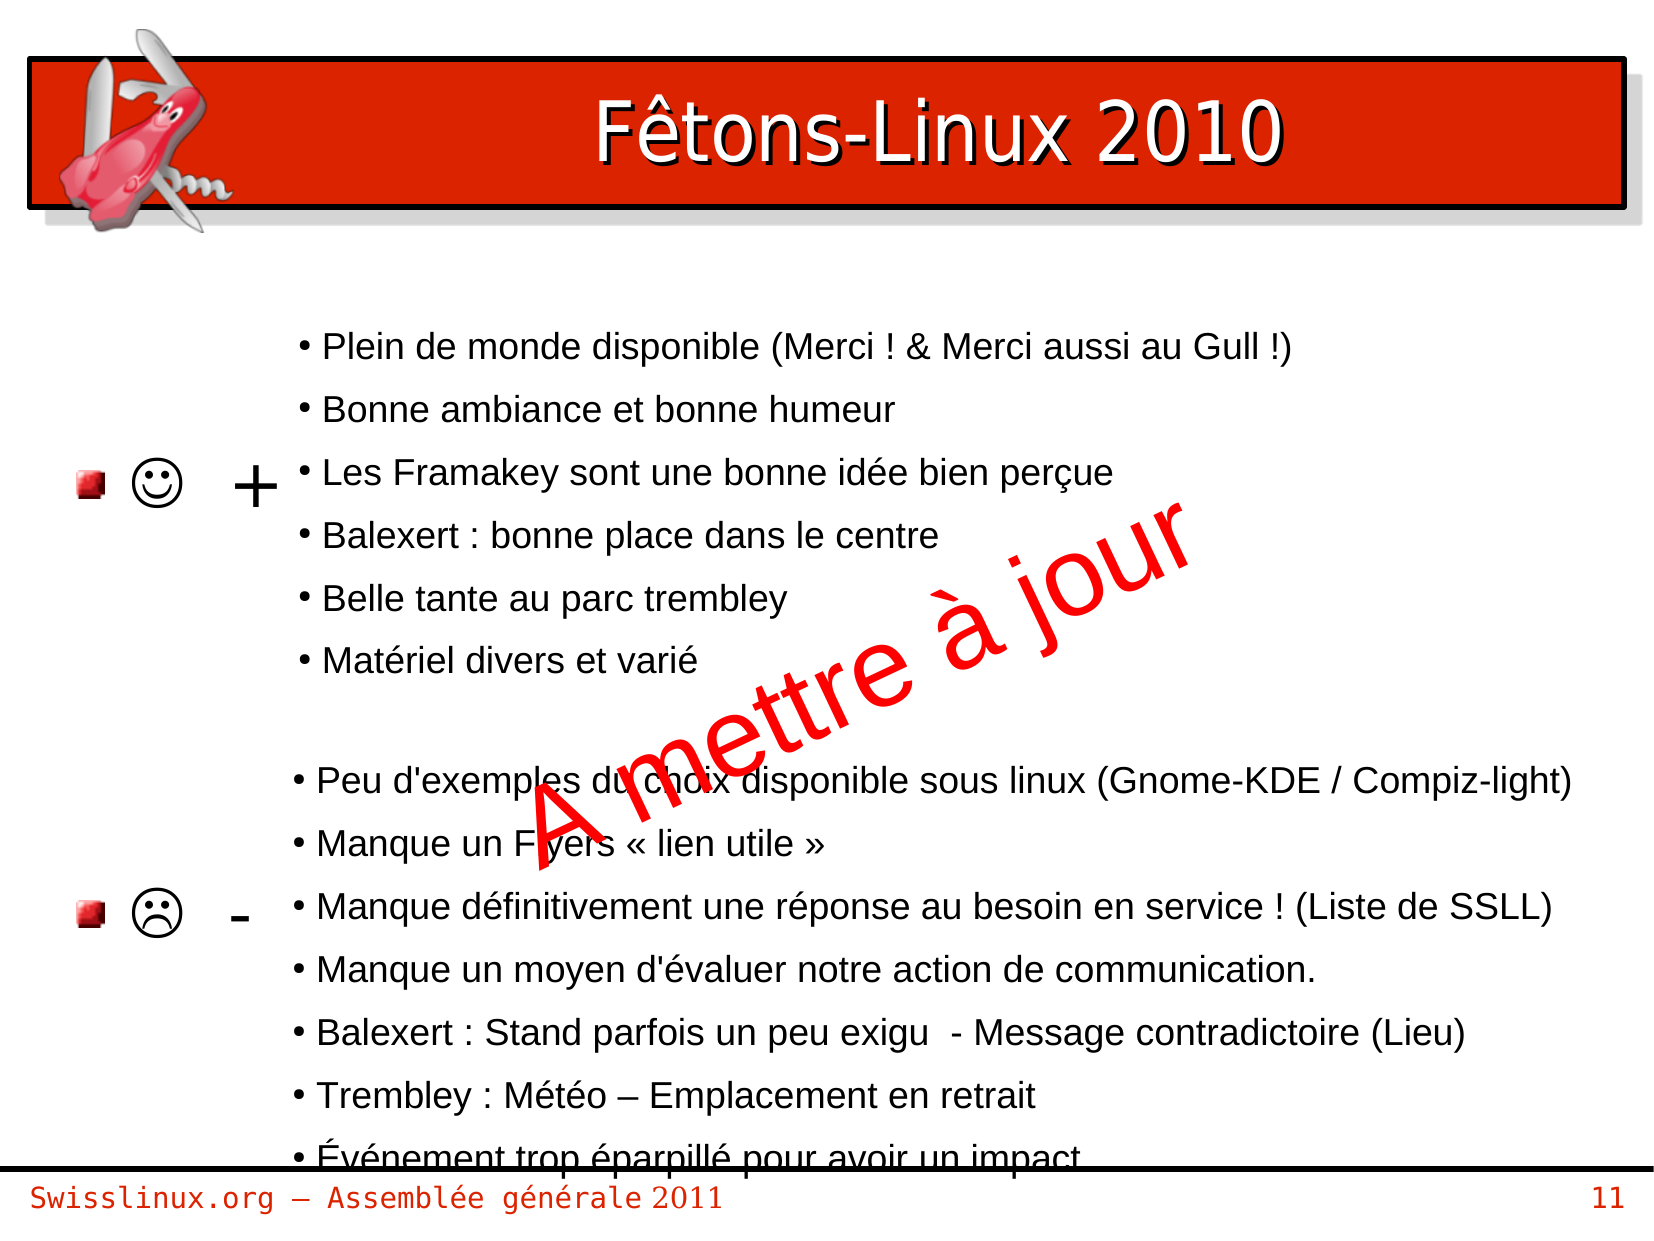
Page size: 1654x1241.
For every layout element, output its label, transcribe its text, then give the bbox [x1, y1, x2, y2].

title Fêtons-Linux 2010 [259, 84, 1595, 182]
list  +  - [41, 290, 1530, 1109]
text_box Plein de monde disponible (Merci ! & Merci aussi au Gull !) Bonne ambiance et bonne humeur Les Framakey sont une bonne idée bien perçue Balexert : bonne place dans le centre Belle tante au parc trembley Matériel divers et varié [283, 296, 1309, 669]
text_box Peu d'exemples du choix disponible sous linux (Gnome-KDE / Compiz-light) Manque un Flyers « lien utile » Manque définitivement une réponse au besoin en service ! (Liste de SSLL) Manque un moyen d'évaluer notre action de communication. Balexert : Stand parfois un peu exigu - Message contradictoire (Lieu) Trembley : Météo – Emplacement en retrait Événement trop éparpillé pour avoir un impact [277, 731, 1588, 1166]
picture [59, 29, 234, 233]
text_box A mettre à jour [479, 451, 1233, 906]
